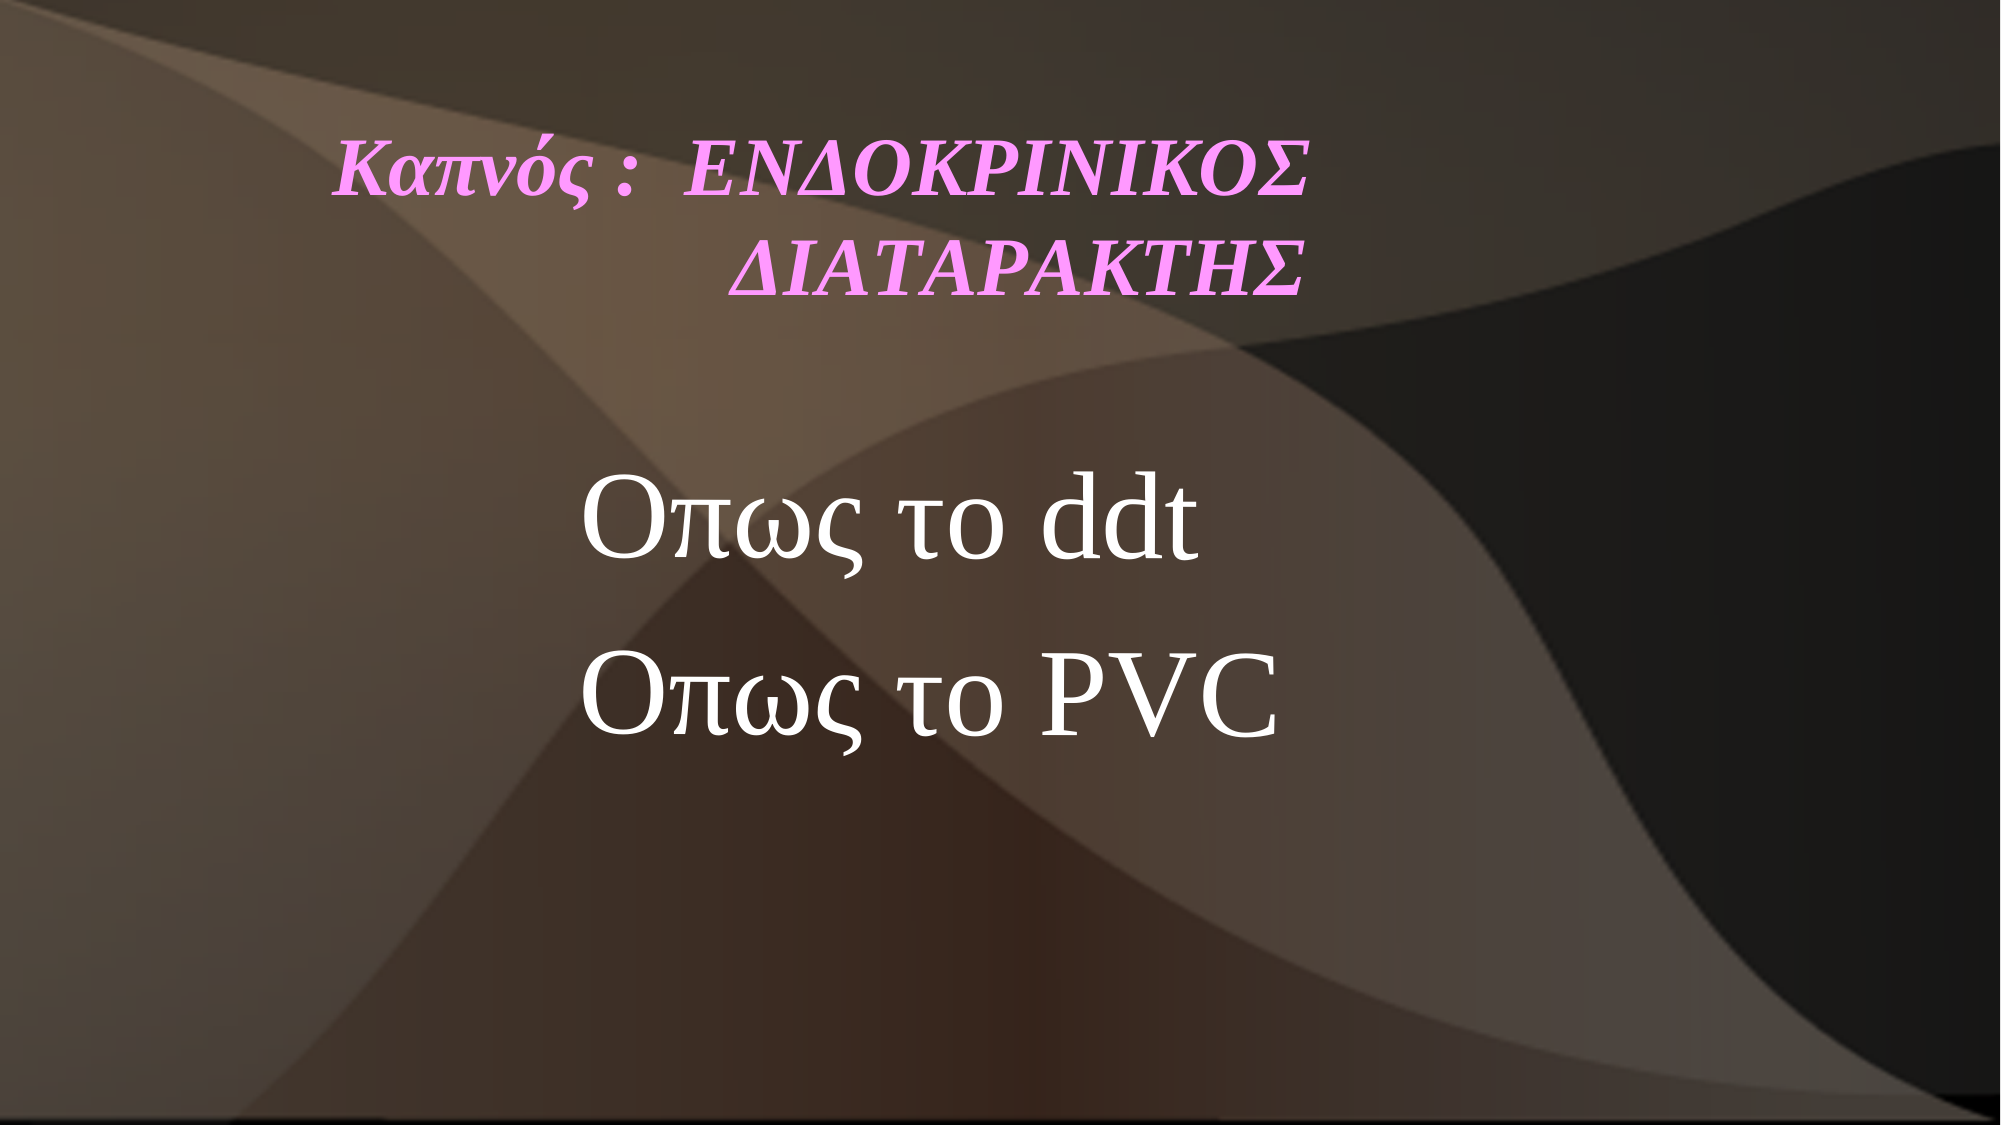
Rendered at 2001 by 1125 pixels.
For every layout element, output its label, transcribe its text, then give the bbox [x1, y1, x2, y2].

title Καπνός : ΕΝΔΟΚΡΙΝΙΚΟΣ ΔΙΑΤΑΡΑΚΤΗΣ [73, 92, 1965, 332]
list Οπως το ddt Οπως το PVC [577, 432, 1676, 897]
